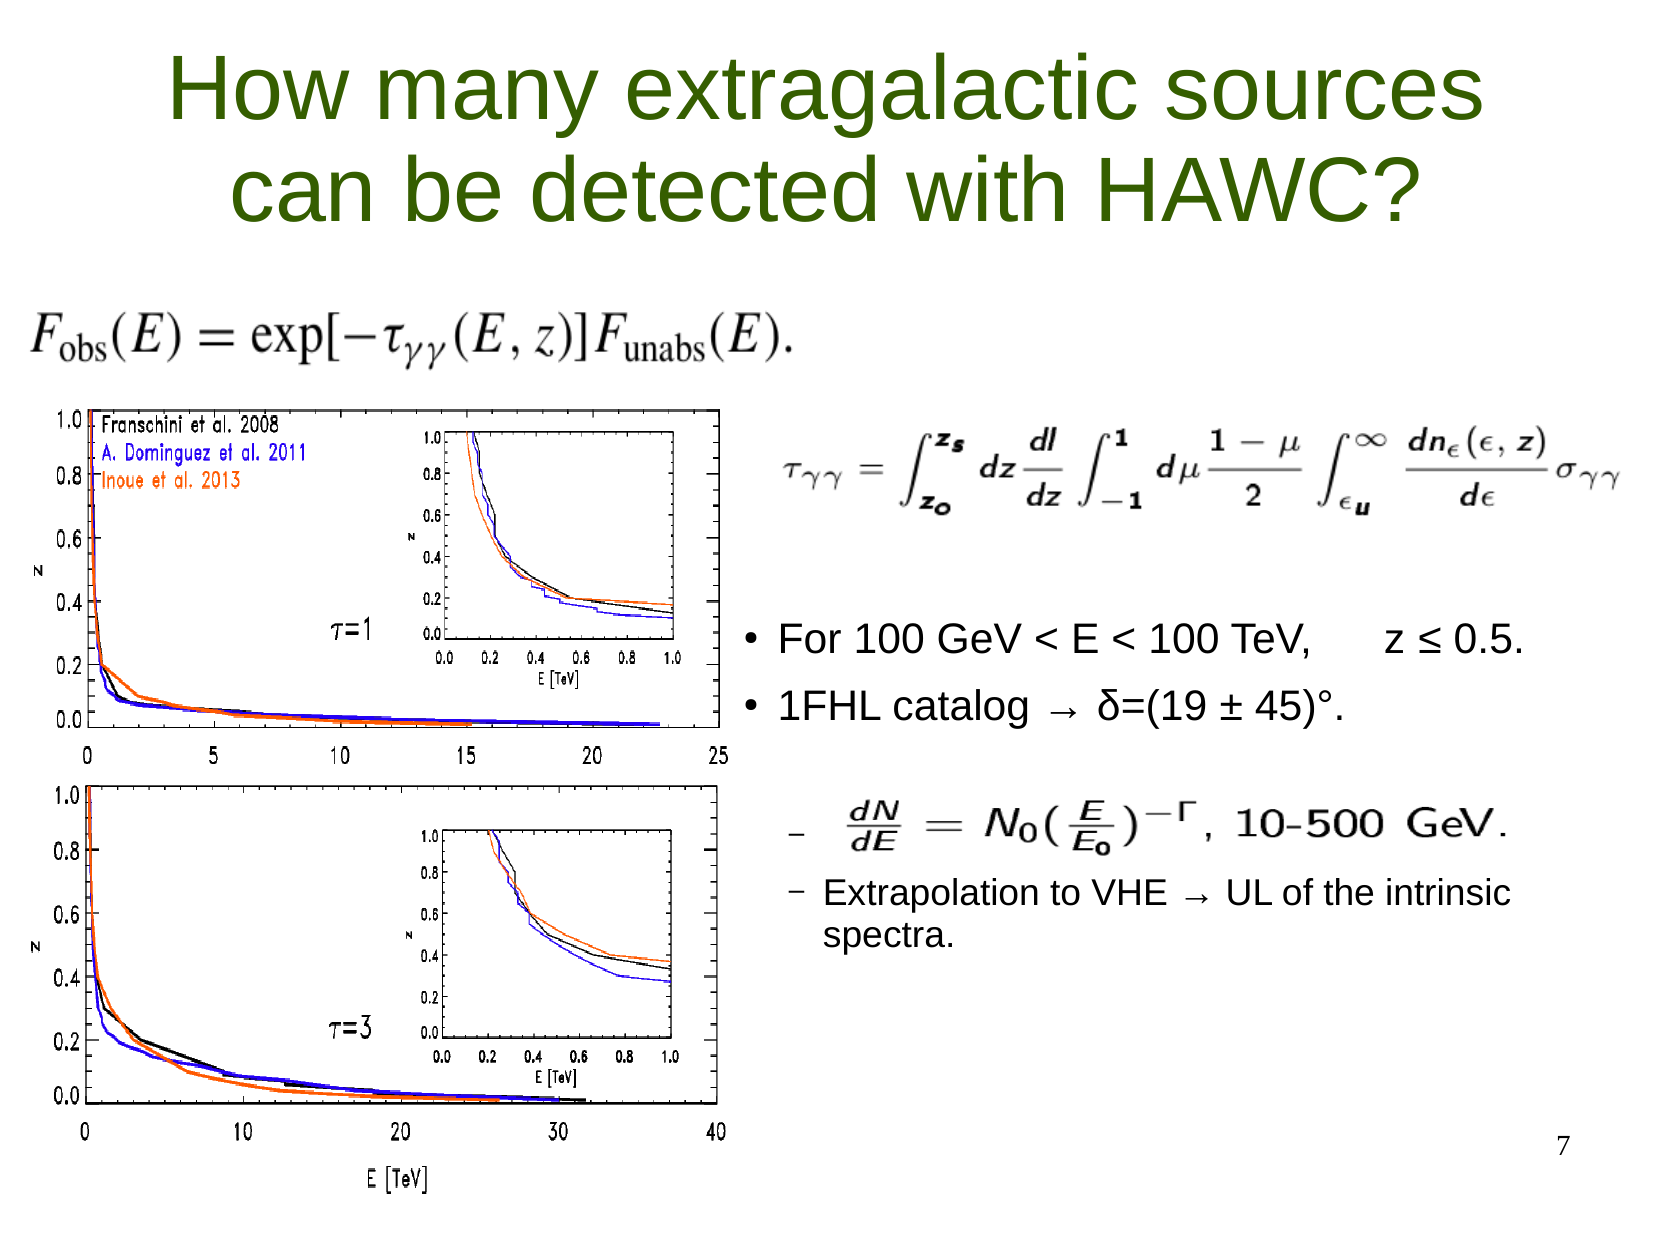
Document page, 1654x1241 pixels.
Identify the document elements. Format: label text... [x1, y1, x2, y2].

picture [840, 794, 1524, 859]
picture [755, 410, 1625, 529]
picture [21, 289, 802, 385]
title How many extragalactic sources can be detected with HAWC? [82, 35, 1571, 242]
picture [27, 404, 733, 1201]
list For 100 GeV < E < 100 TeV, z ≤ 0.5. 1FHL catalog → δ=(19 ± 45)°. Extrapolation to VHE → UL of the intrinsic spectra. [732, 615, 1654, 961]
